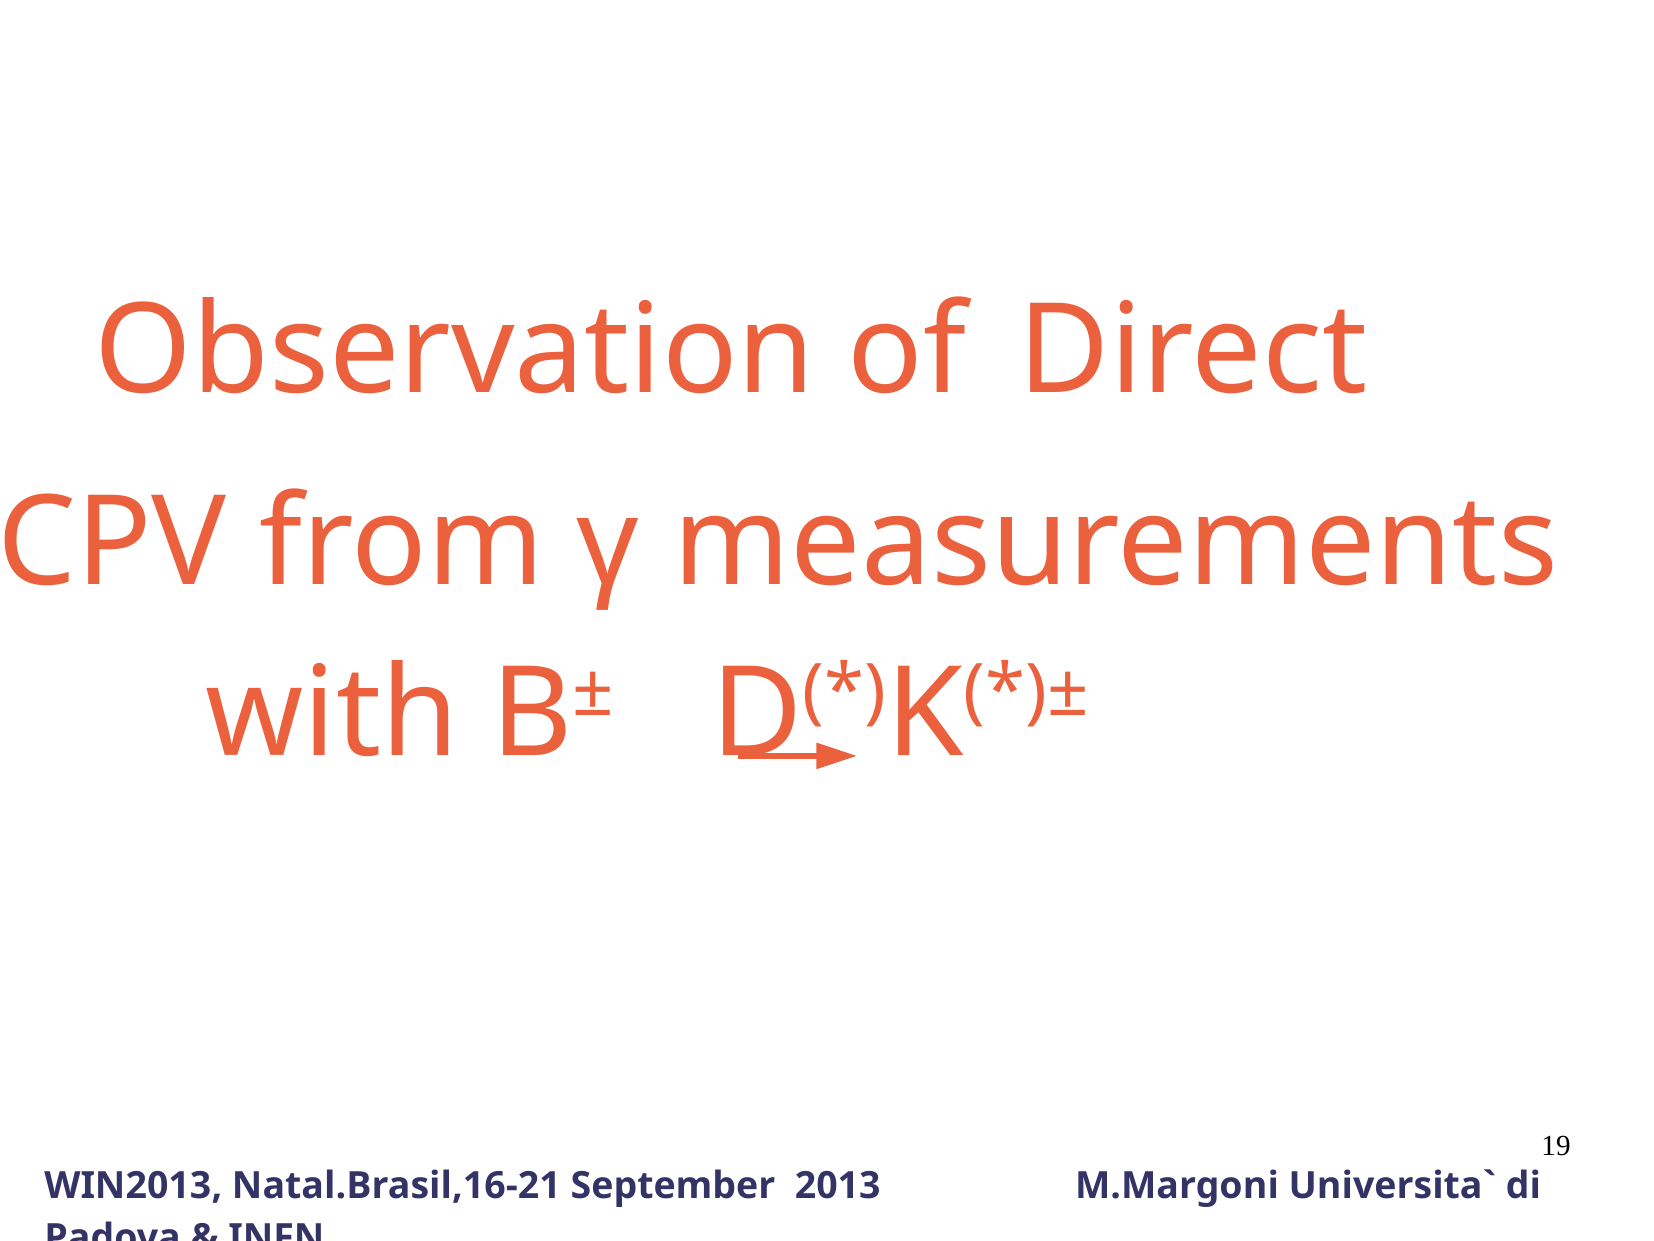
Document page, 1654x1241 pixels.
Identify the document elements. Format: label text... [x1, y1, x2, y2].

text_box Observation of Direct CPV from γ measurements with B± D(*)K(*)± [0, 171, 1654, 1241]
text_box Observation of Direct CPV from γ measurements with B± D(*)K(*)± [111, 1225, 196, 1241]
text_box WIN2013, Natal.Brasil,16-21 September 2013 M.Margoni Universita` di Padova & INFN [29, 1151, 1625, 1225]
